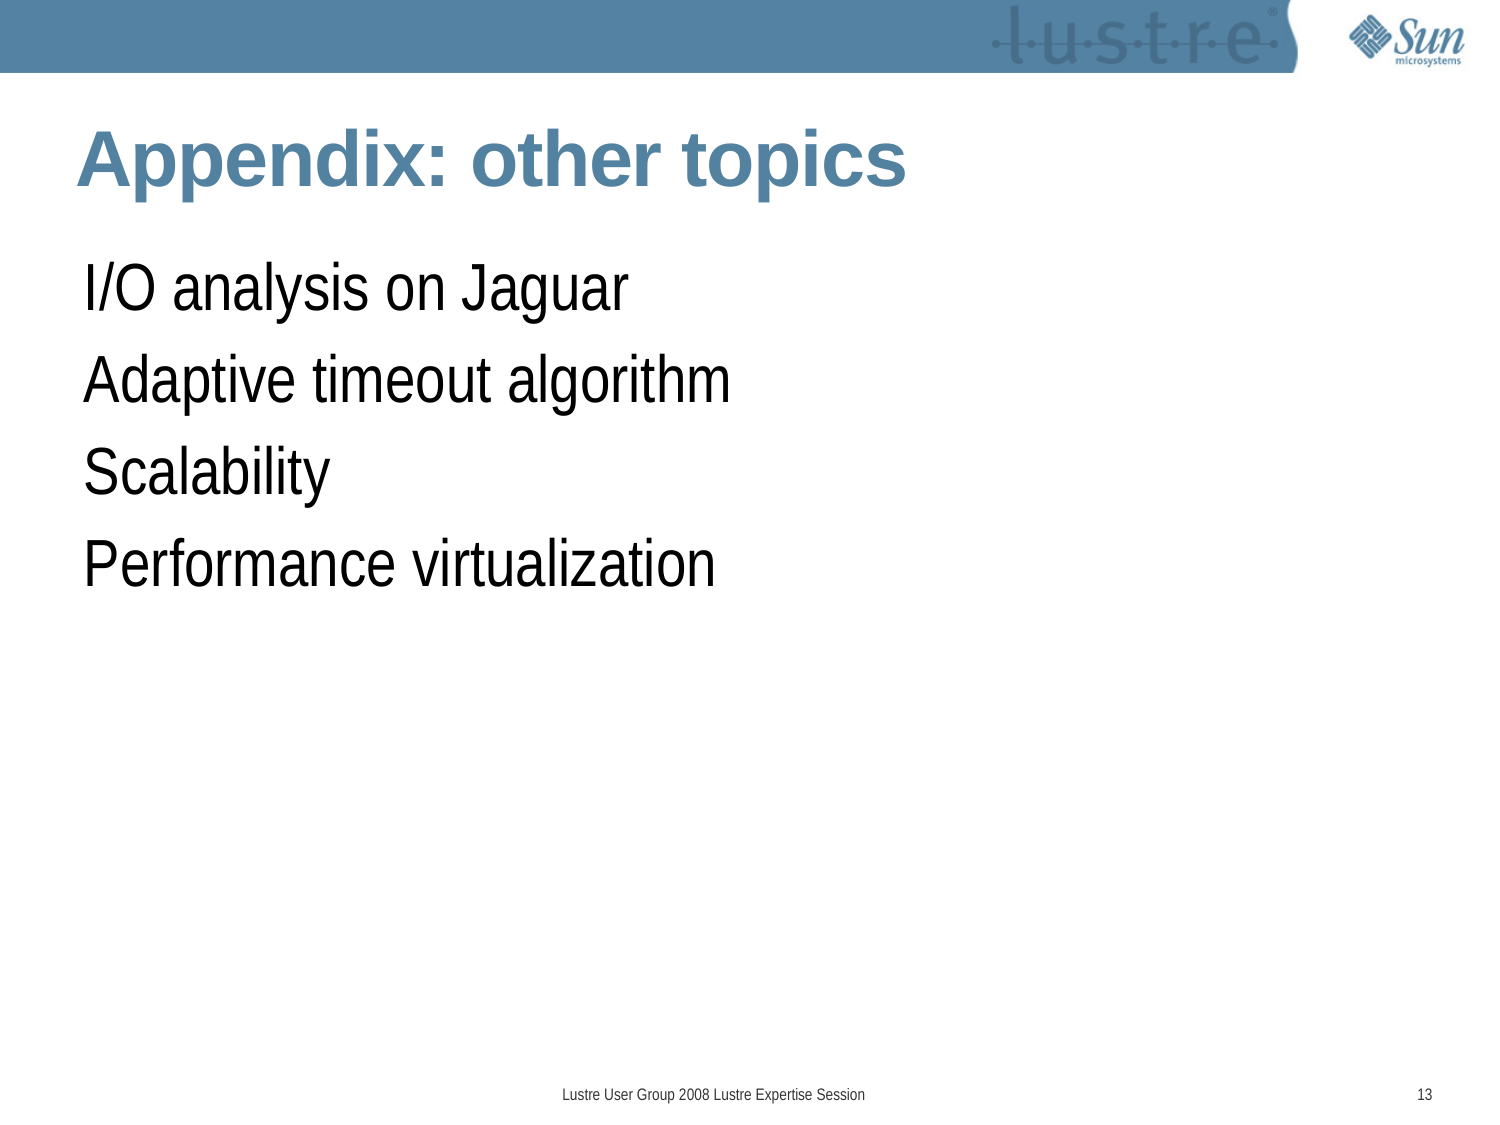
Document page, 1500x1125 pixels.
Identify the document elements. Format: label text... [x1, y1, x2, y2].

title Appendix: other topics [75, 123, 1437, 227]
picture [0, 0, 1500, 91]
list I/O analysis on Jaguar Adaptive timeout algorithm Scalability Performance virtualization [64, 258, 1401, 1062]
